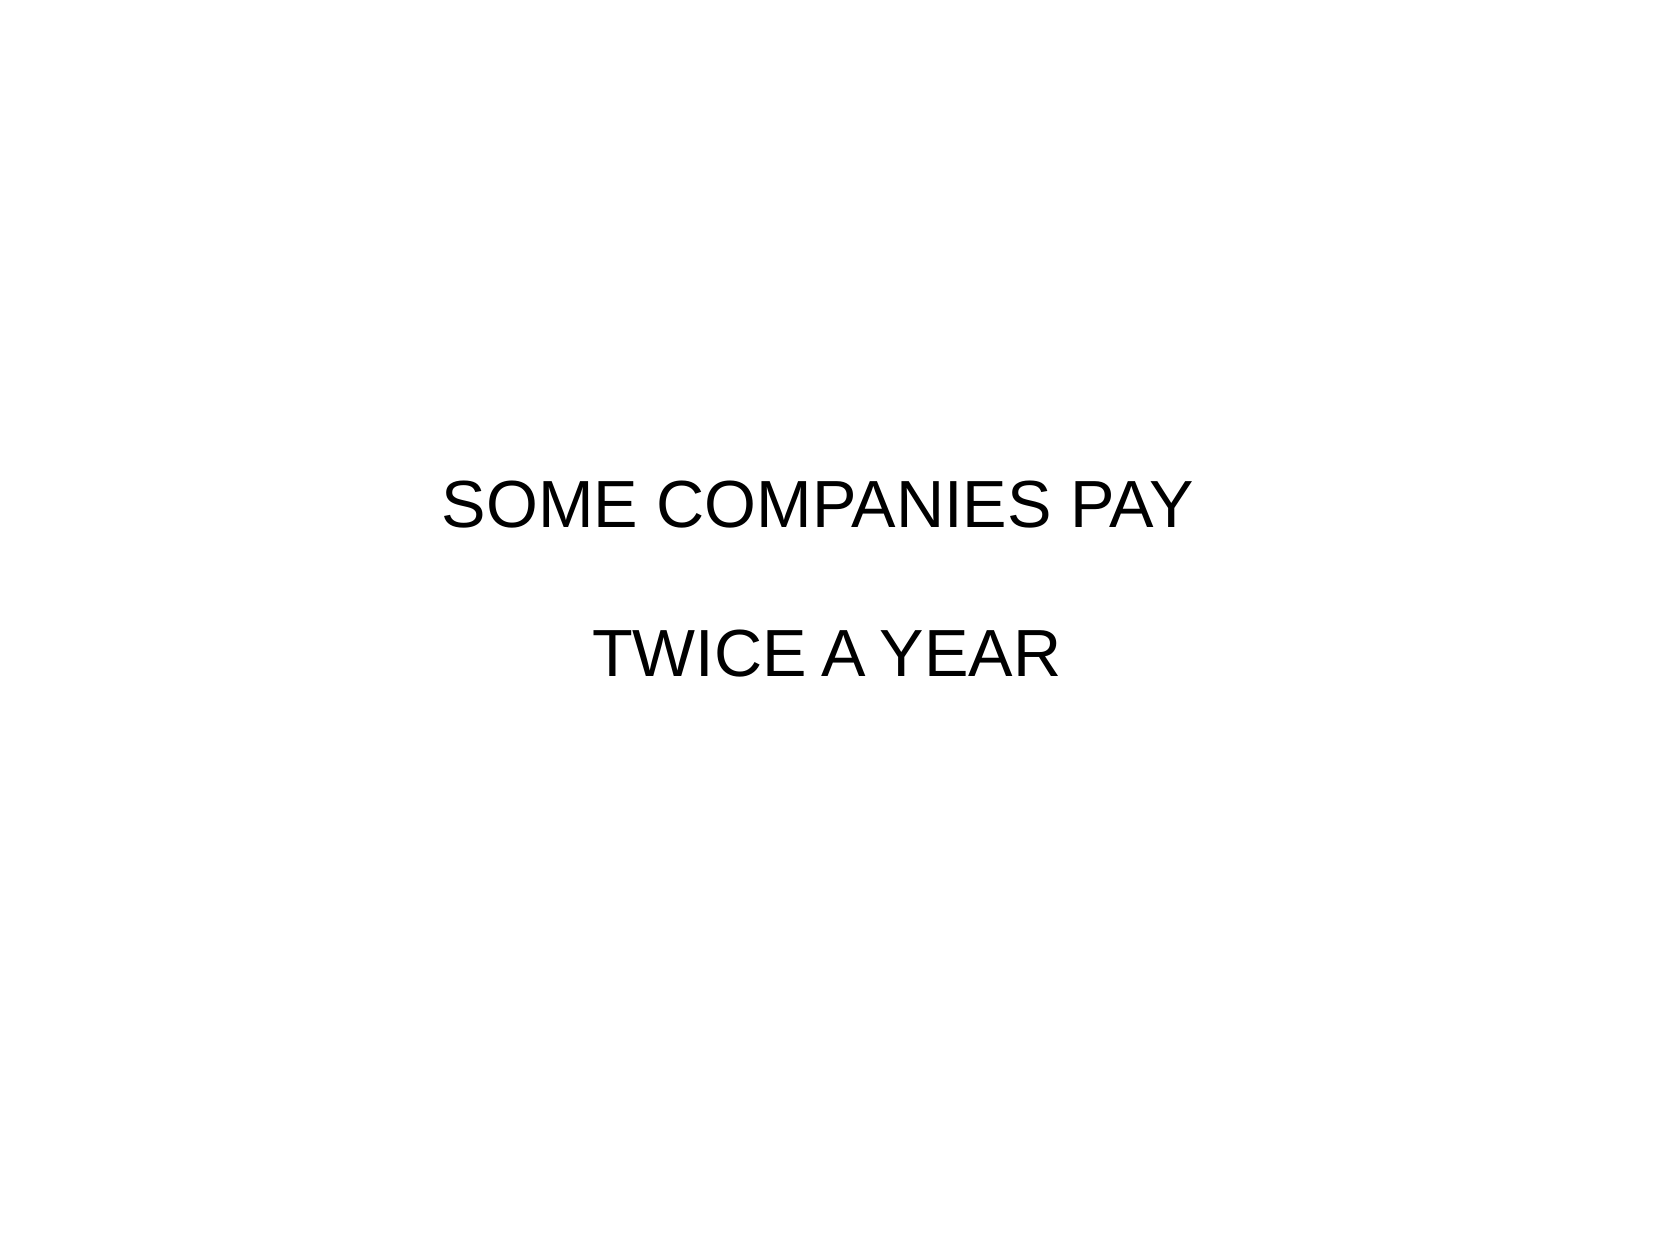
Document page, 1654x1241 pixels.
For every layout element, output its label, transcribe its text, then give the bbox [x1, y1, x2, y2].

subtitle SOME COMPANIES PAY TWICE A YEAR [82, 49, 1571, 1109]
